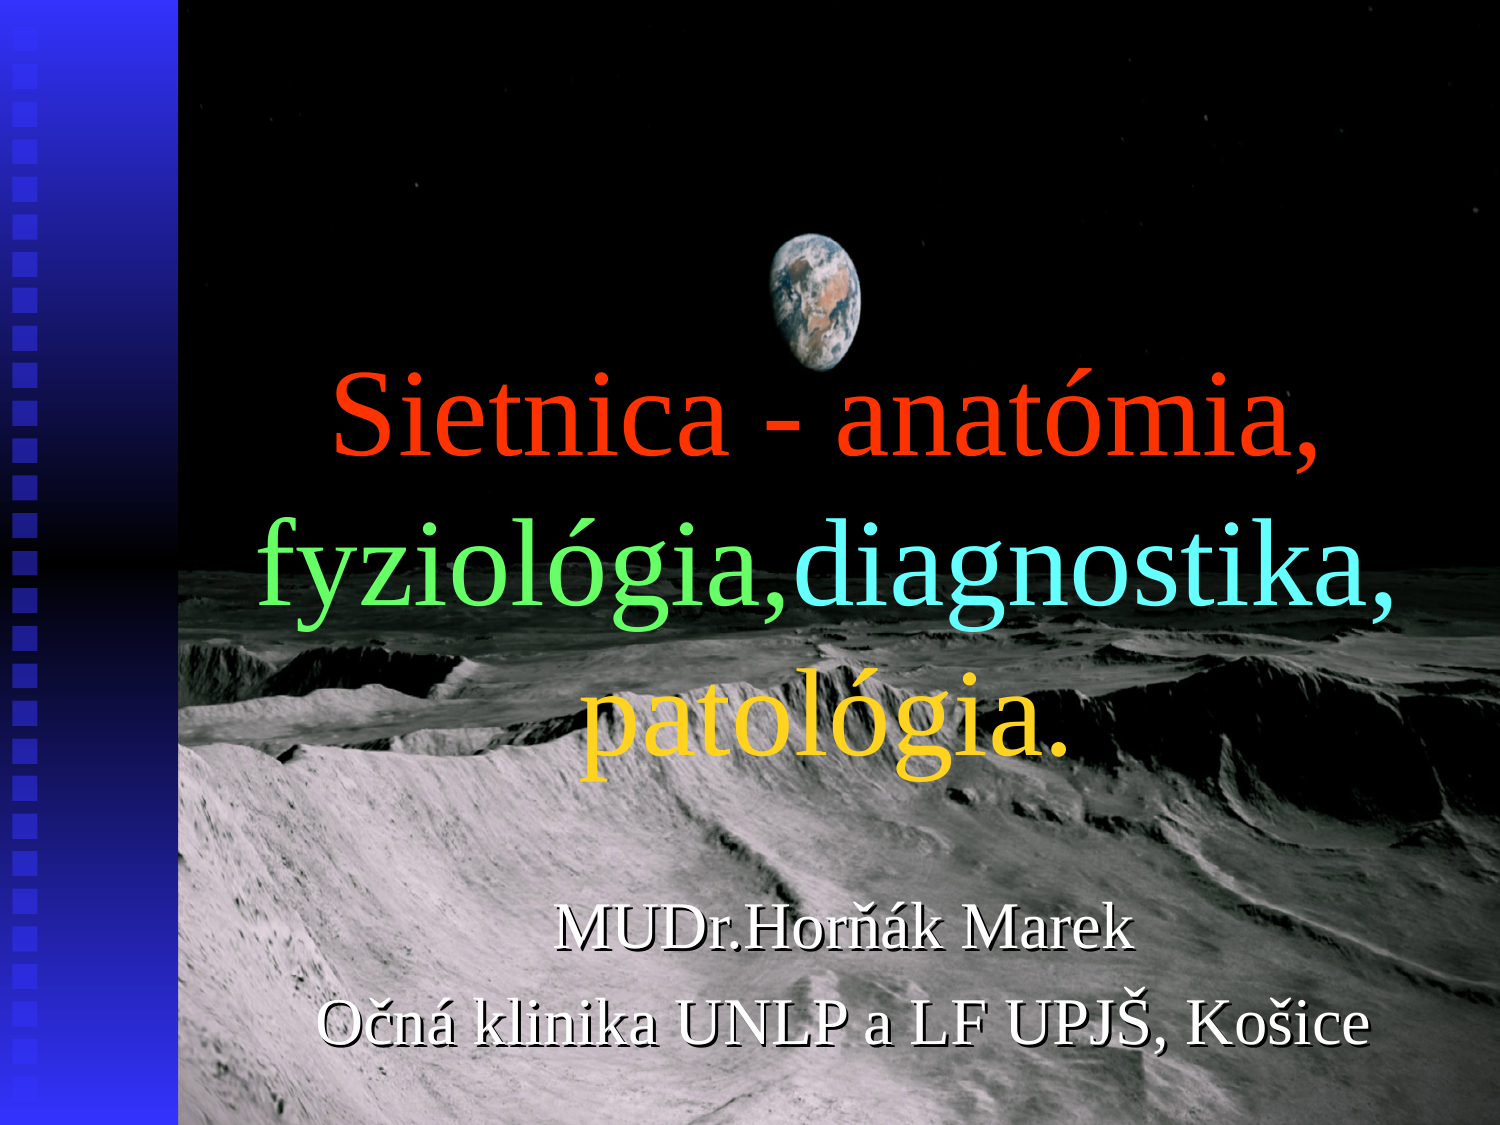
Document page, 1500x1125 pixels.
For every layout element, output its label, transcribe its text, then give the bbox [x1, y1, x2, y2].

subtitle MUDr.Horňák Marek Očná klinika UNLP a LF UPJŠ, Košice [283, 874, 1405, 1125]
picture [0, 0, 1500, 1125]
title Sietnica - anatómia, fyziológia,diagnostika, patológia. [189, 462, 1465, 650]
